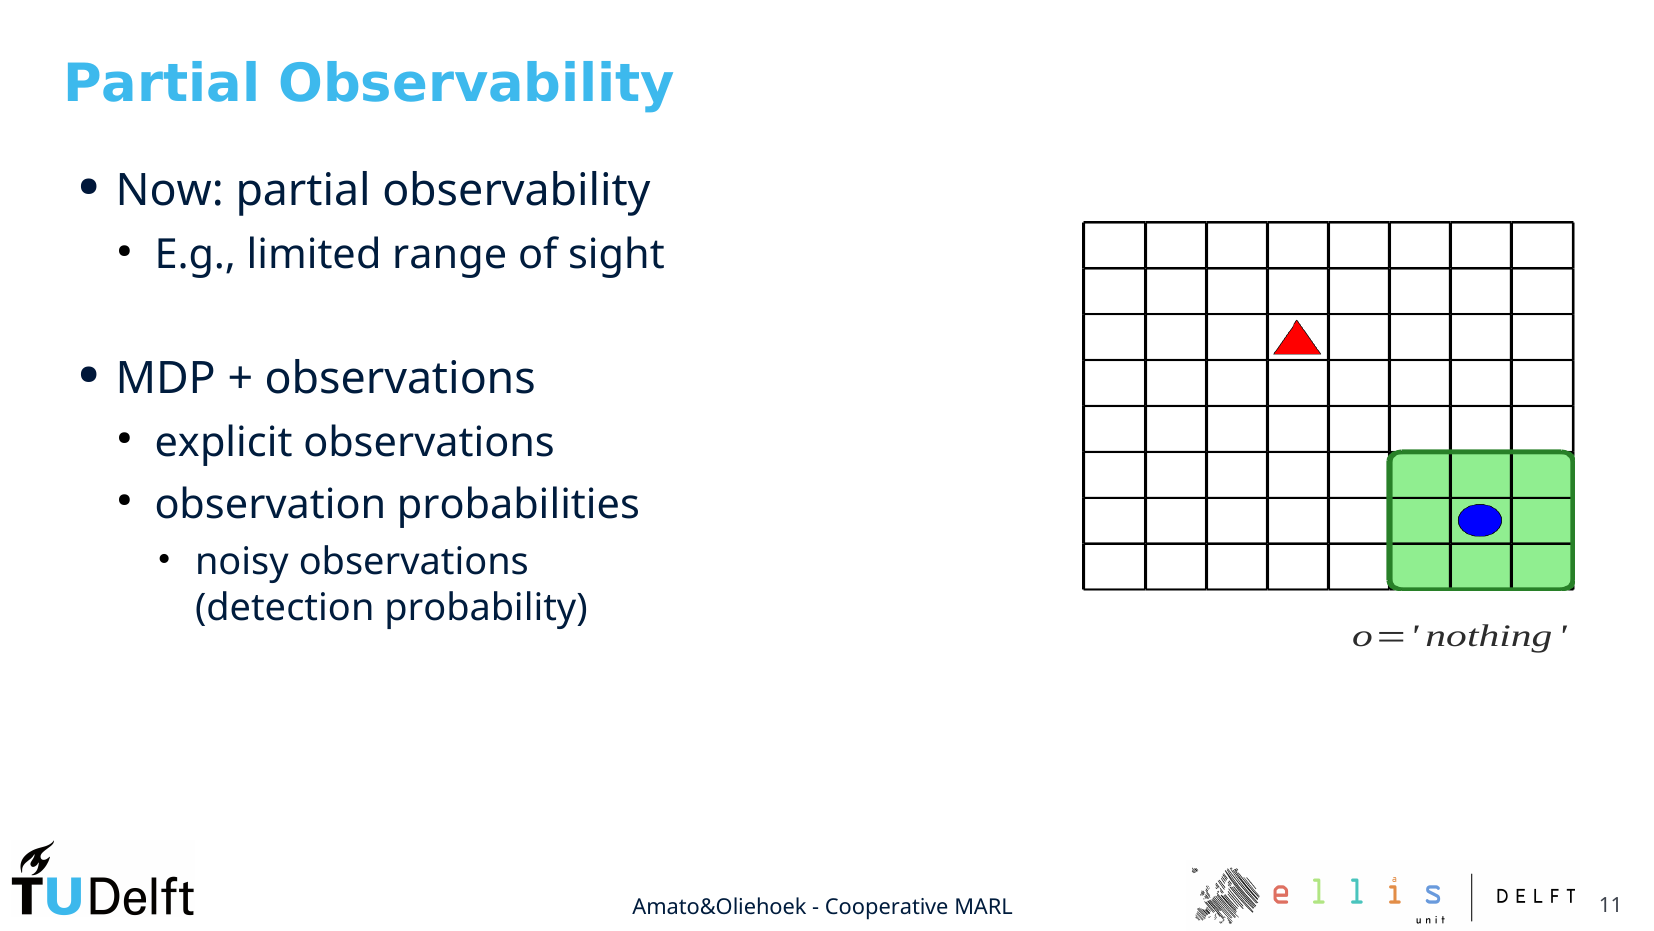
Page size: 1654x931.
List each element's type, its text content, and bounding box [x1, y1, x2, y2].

list Now: partial observability E.g., limited range of sight MDP + observations explicit observations observation probabilities noisy observations (detection probability) [63, 161, 1571, 776]
picture [1082, 221, 1575, 591]
chart [1345, 618, 1575, 654]
picture [1186, 860, 1580, 931]
picture [11, 840, 195, 917]
title Partial Observability [63, 12, 1571, 112]
